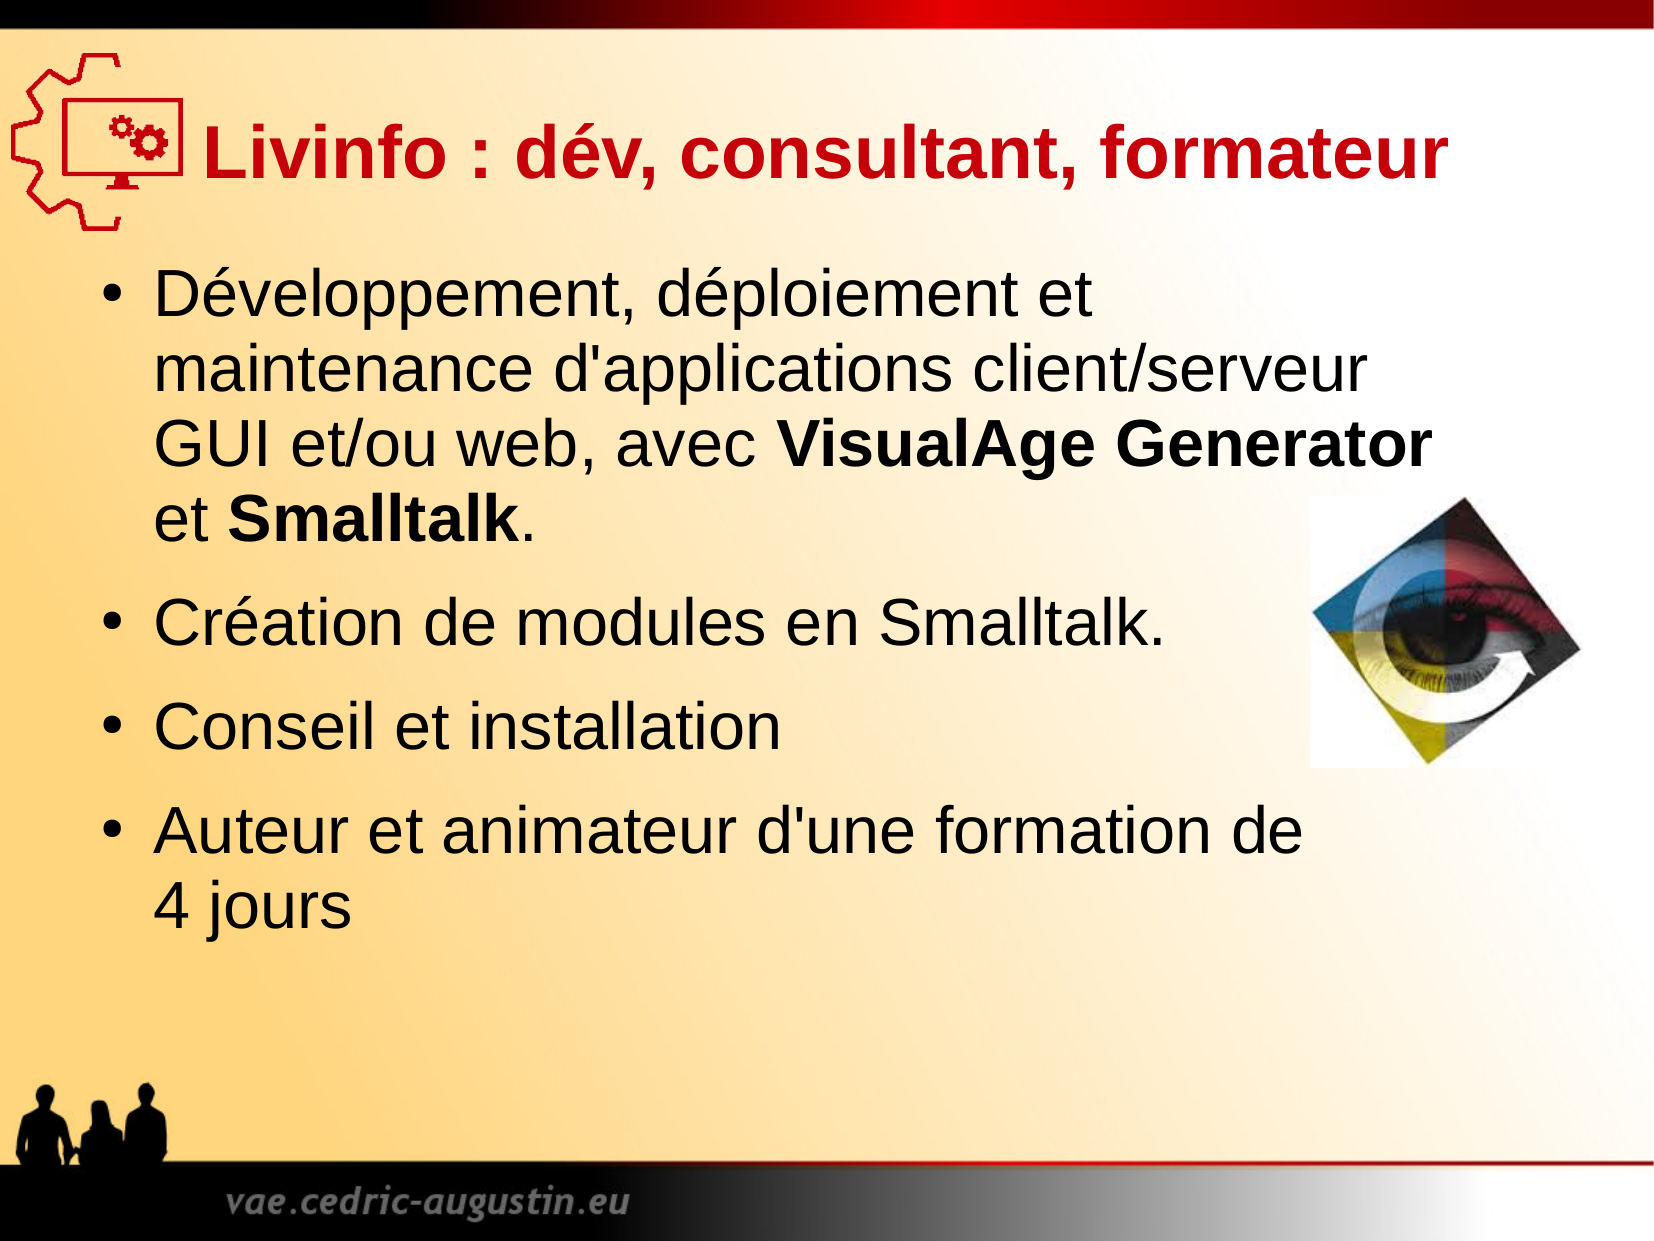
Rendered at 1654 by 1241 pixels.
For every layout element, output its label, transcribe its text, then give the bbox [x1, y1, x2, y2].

picture [0, 0, 1654, 1241]
list Développement, déploiement et maintenance d'applications client/serveur GUI et/ou web, avec VisualAge Generator et Smalltalk. Création de modules en Smalltalk. Conseil et installation Auteur et animateur d'une formation de 4 jours [82, 256, 1465, 1099]
title Livinfo : dév, consultant, formateur [82, 49, 1571, 257]
